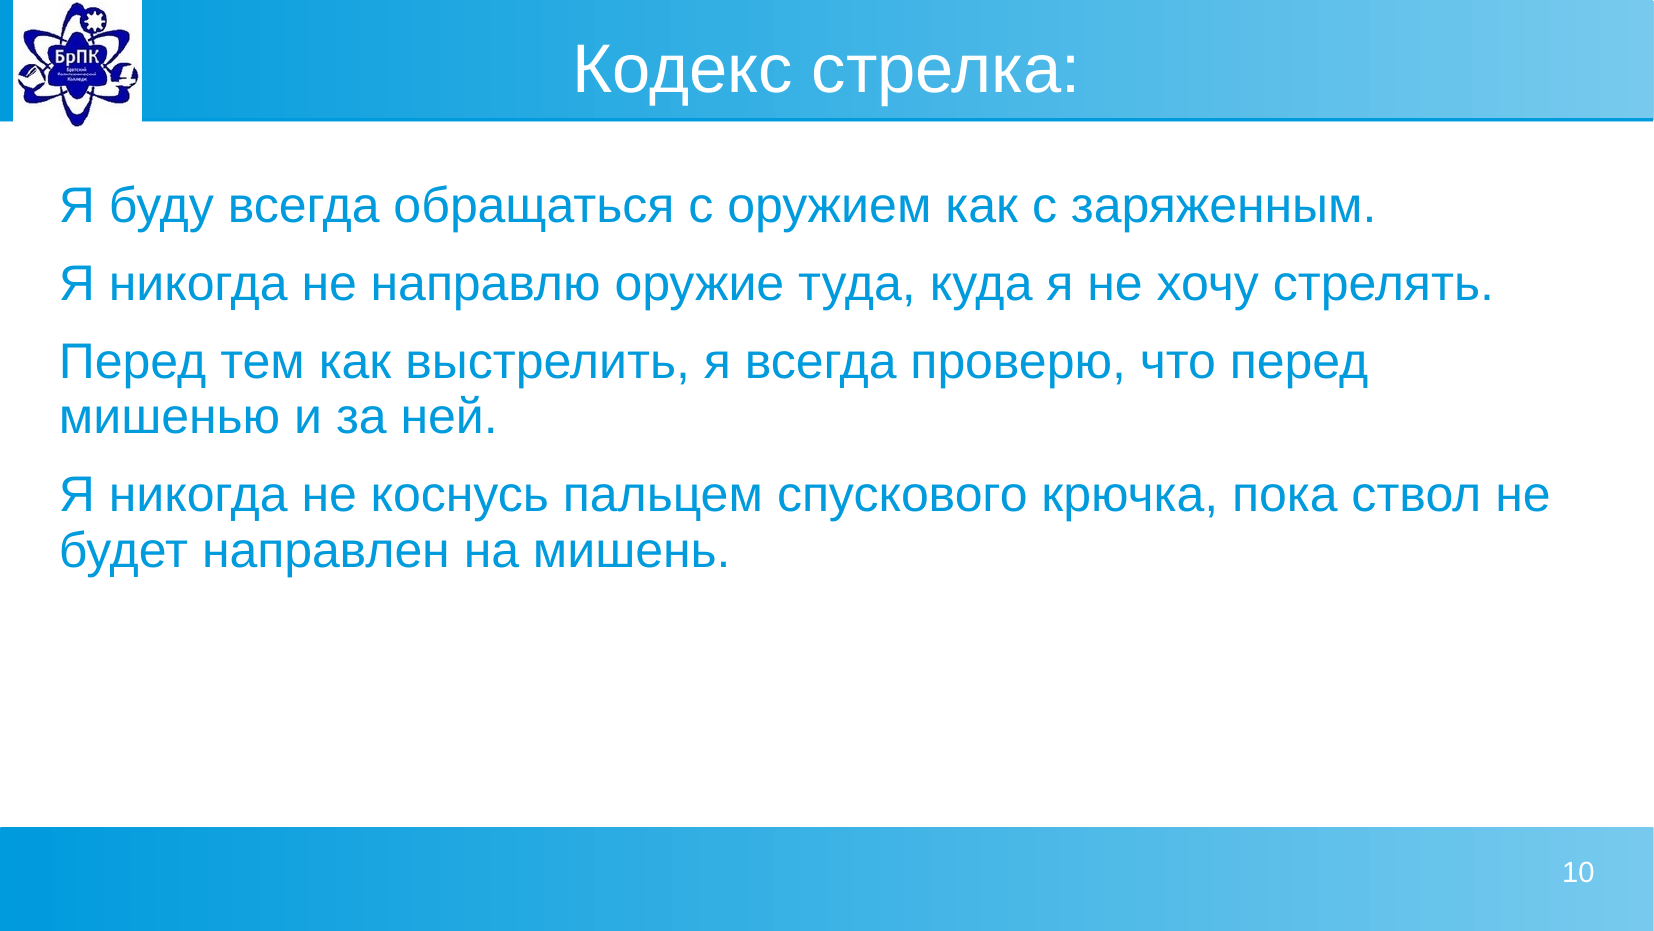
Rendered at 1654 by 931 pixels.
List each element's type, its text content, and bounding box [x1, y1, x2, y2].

title Кодекс стрелка: [142, 30, 1595, 108]
list Я буду всегда обращаться с оружием как с заряженным. Я никогда не направлю оружие туда, куда я не хочу стрелять. Перед тем как выстрелить, я всегда проверю, что перед мишенью и за ней. Я никогда не коснусь пальцем спускового крючка, пока ствол не будет направлен на мишень. [59, 177, 1595, 768]
picture [13, 0, 142, 128]
